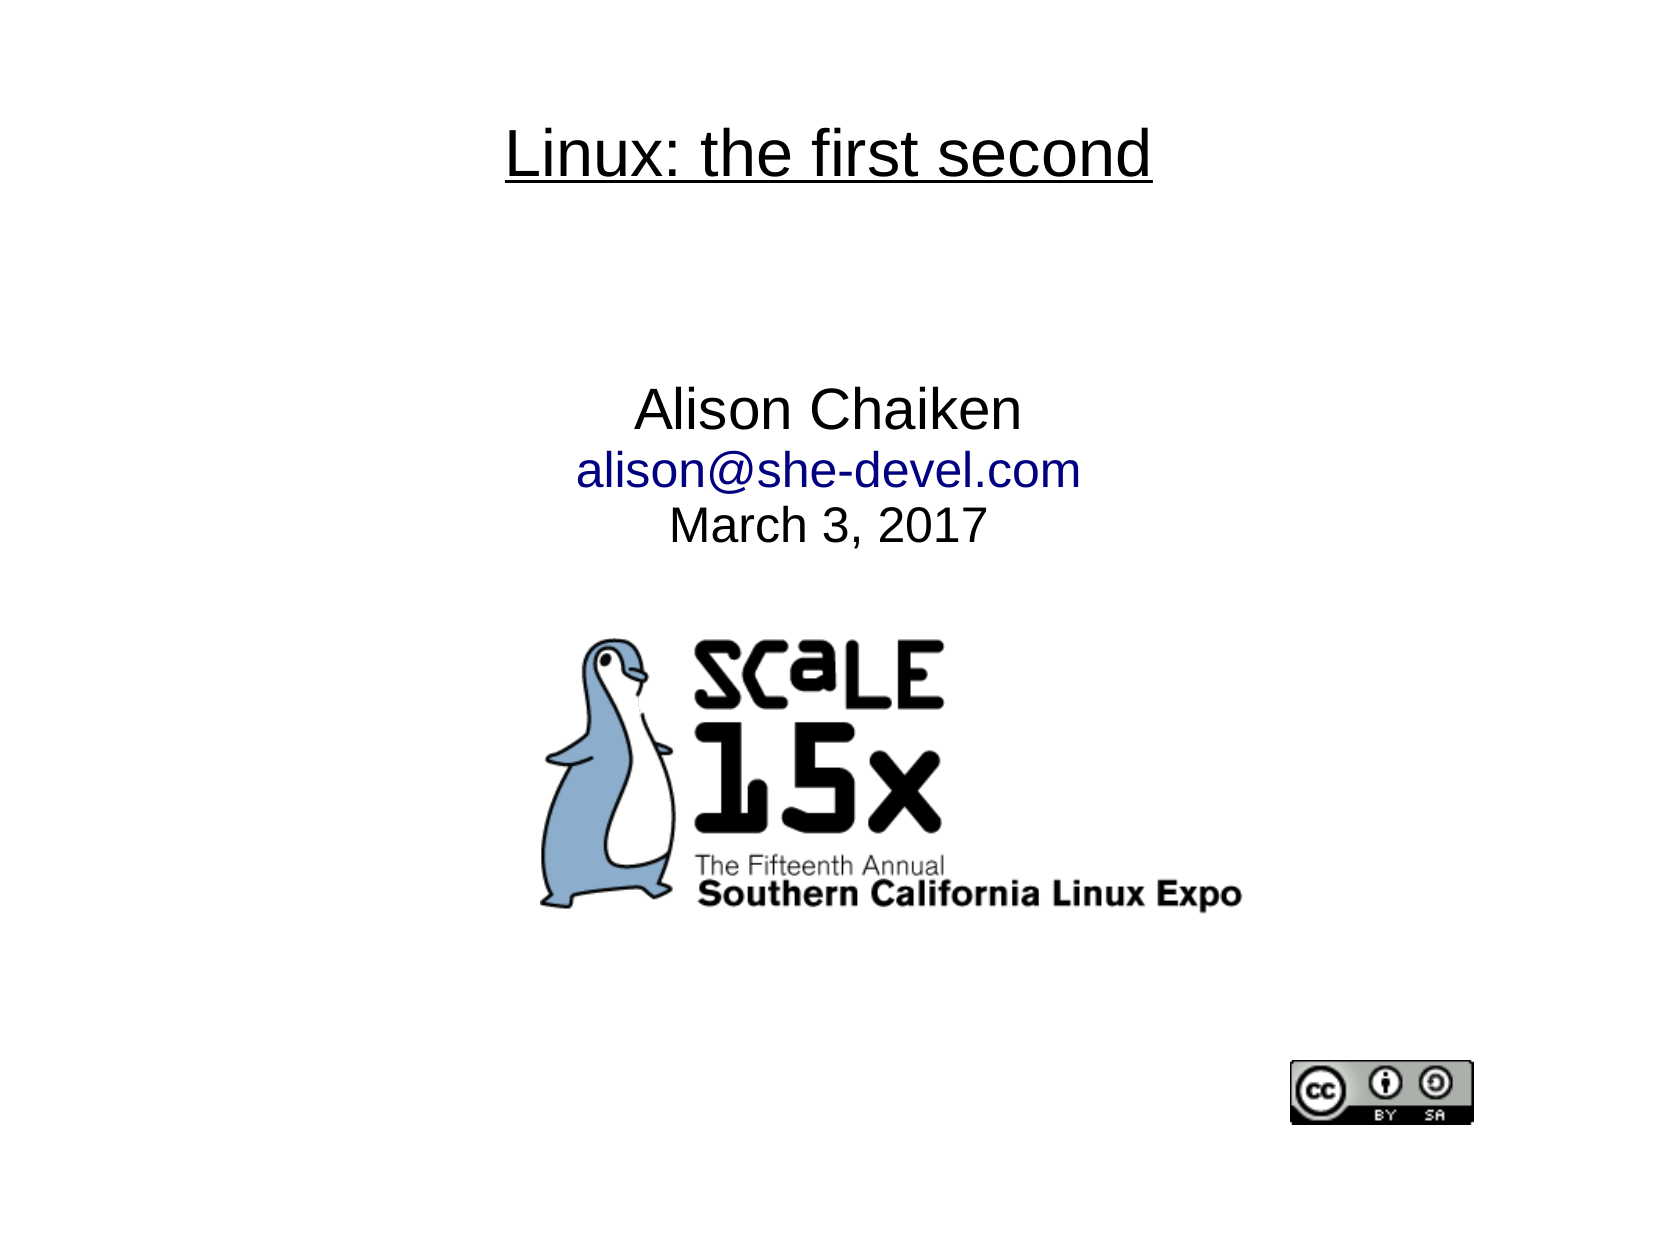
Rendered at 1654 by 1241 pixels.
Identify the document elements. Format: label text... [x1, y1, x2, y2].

title Linux: the first second [84, 49, 1573, 257]
subtitle Alison Chaiken alison@she-devel.com March 3, 2017 [108, 210, 1549, 796]
picture [540, 638, 1244, 916]
picture [1290, 1060, 1474, 1126]
